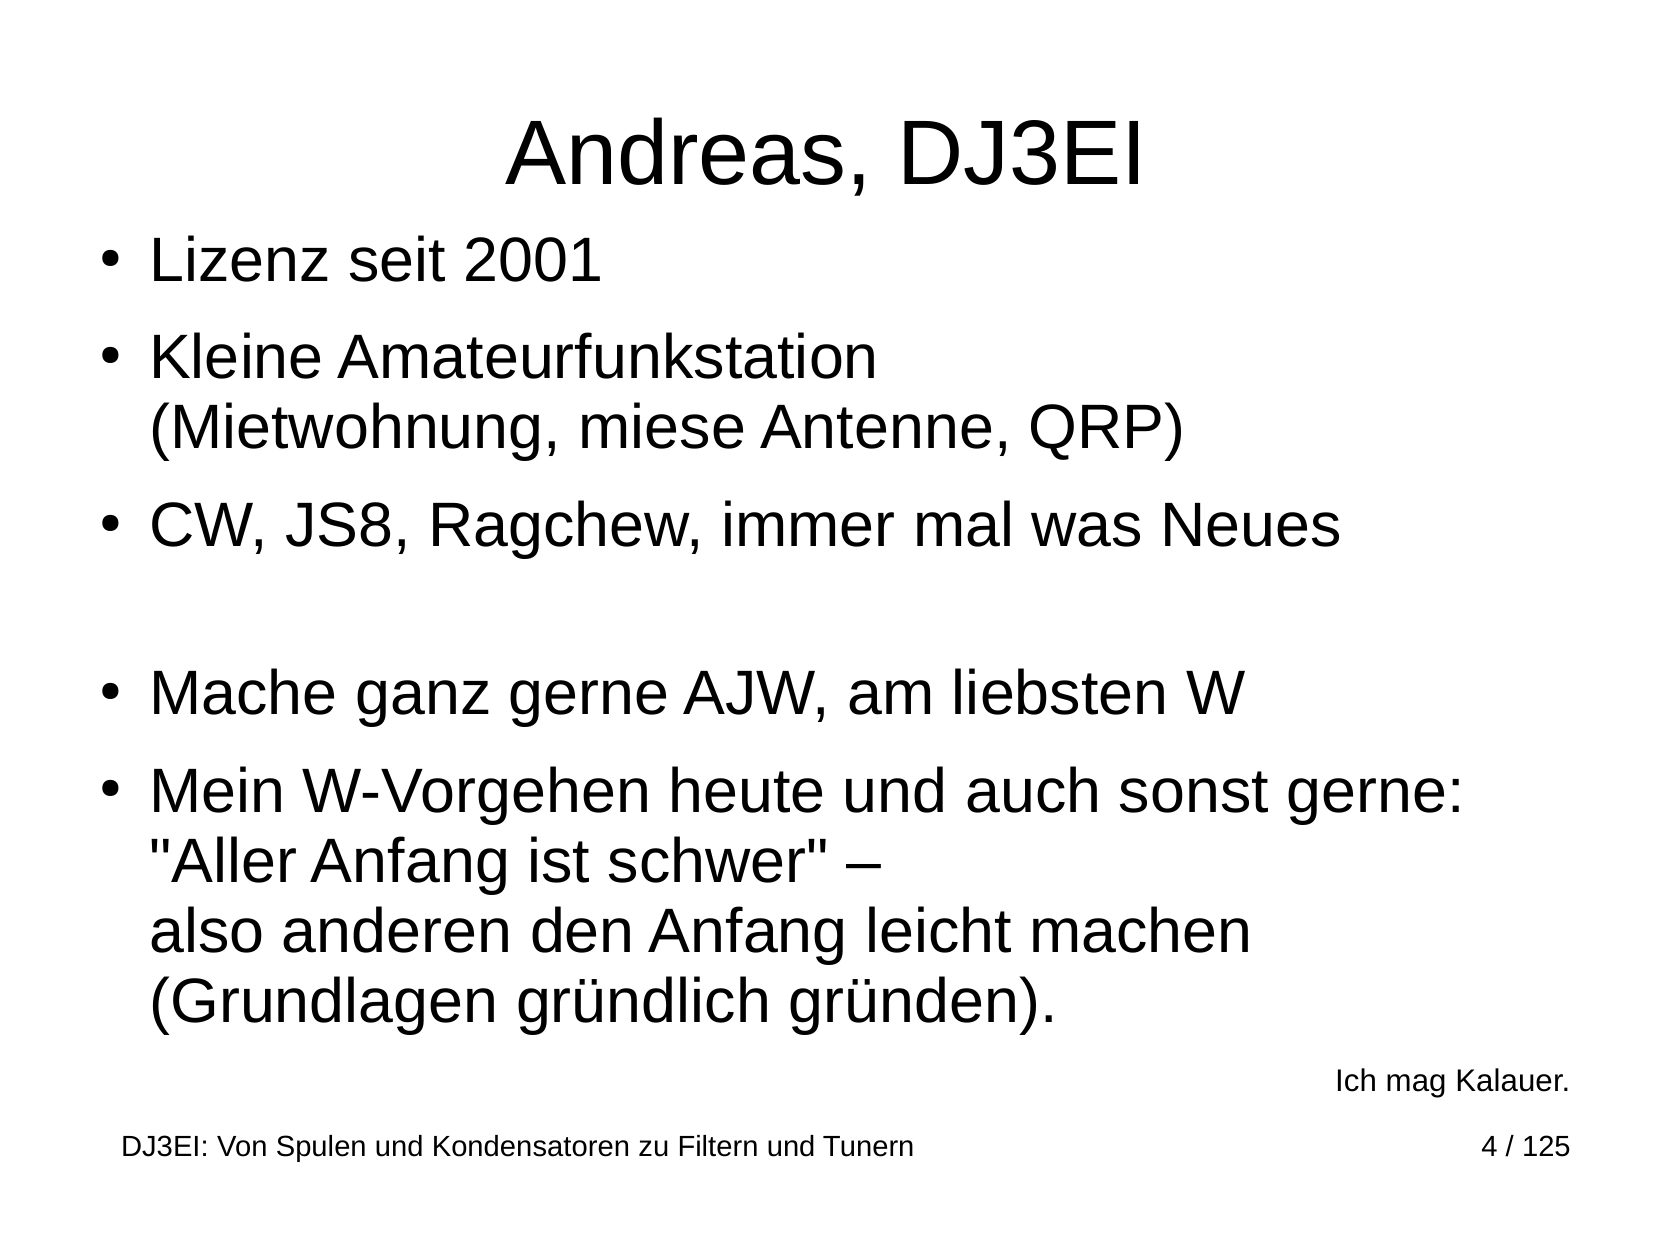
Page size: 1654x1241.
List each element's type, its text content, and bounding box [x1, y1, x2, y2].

title Andreas, DJ3EI [82, 49, 1571, 224]
list Lizenz seit 2001 Kleine Amateurfunkstation (Mietwohnung, miese Antenne, QRP) CW, JS8, Ragchew, immer mal was Neues Mache ganz gerne AJW, am liebsten W Mein W-Vorgehen heute und auch sonst gerne: "Aller Anfang ist schwer" – also anderen den Anfang leicht machen (Grundlagen gründlich gründen). Ich mag Kalauer. [82, 224, 1571, 1099]
